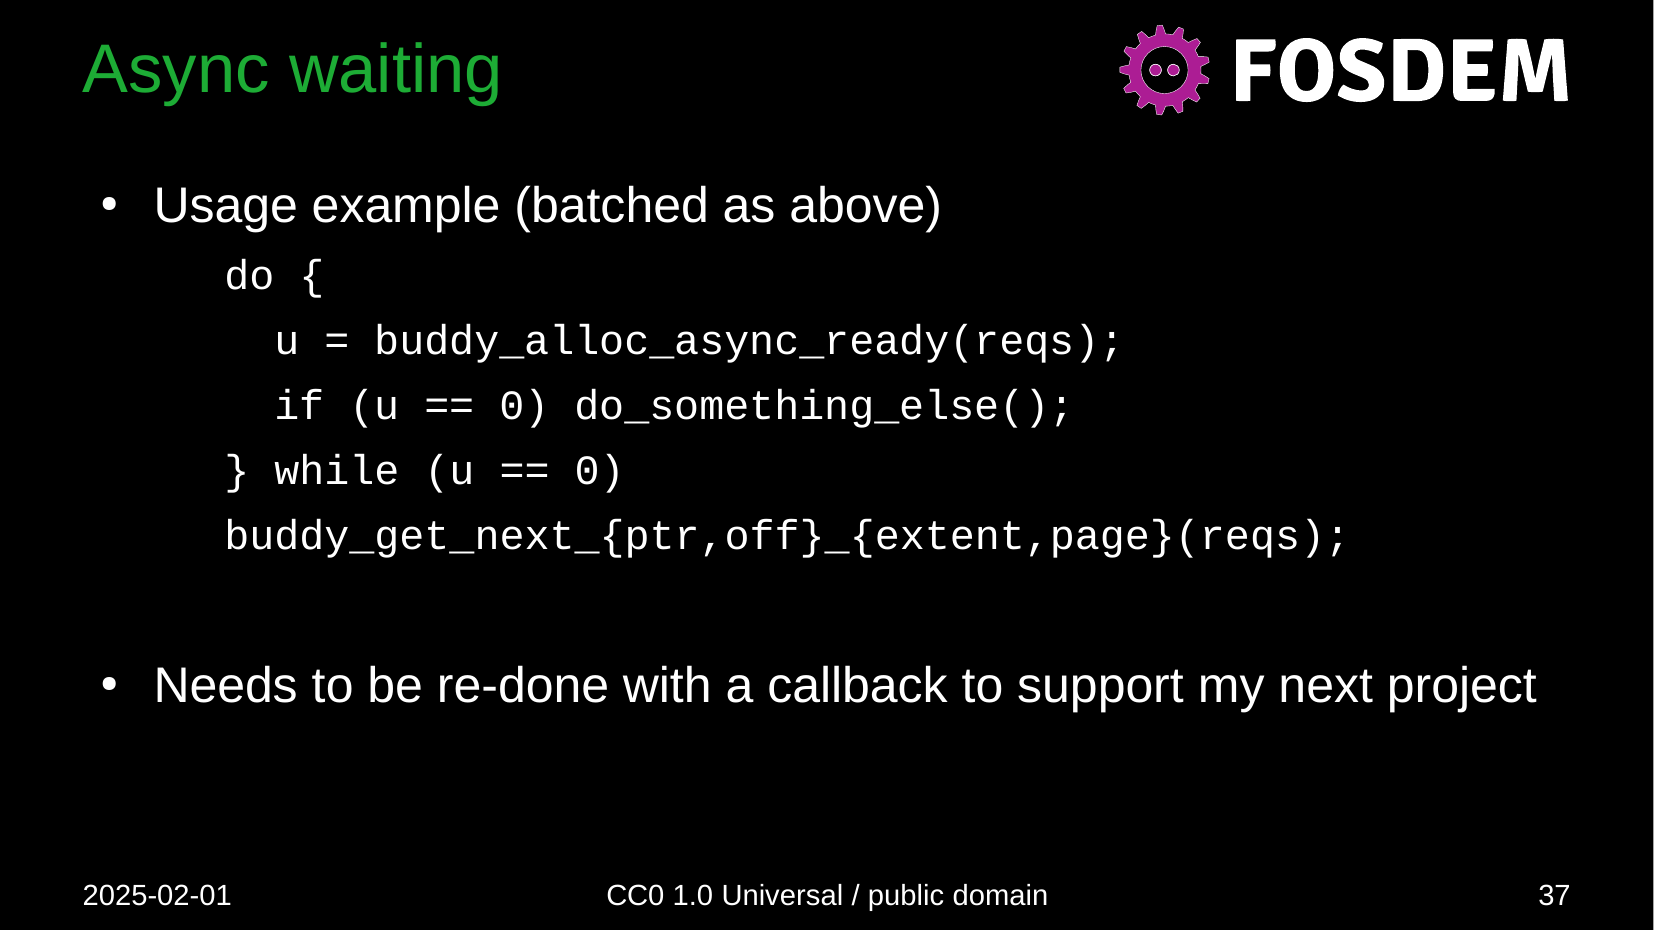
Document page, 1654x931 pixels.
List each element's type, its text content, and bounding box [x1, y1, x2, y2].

title Async waiting [82, 30, 1004, 108]
list Usage example (batched as above) do { u = buddy_alloc_async_ready(reqs); if (u == 0) do_something_else(); } while (u == 0) buddy_get_next_{ptr,off}_{extent,page}(reqs); Needs to be re-done with a callback to support my next project [82, 177, 1571, 736]
